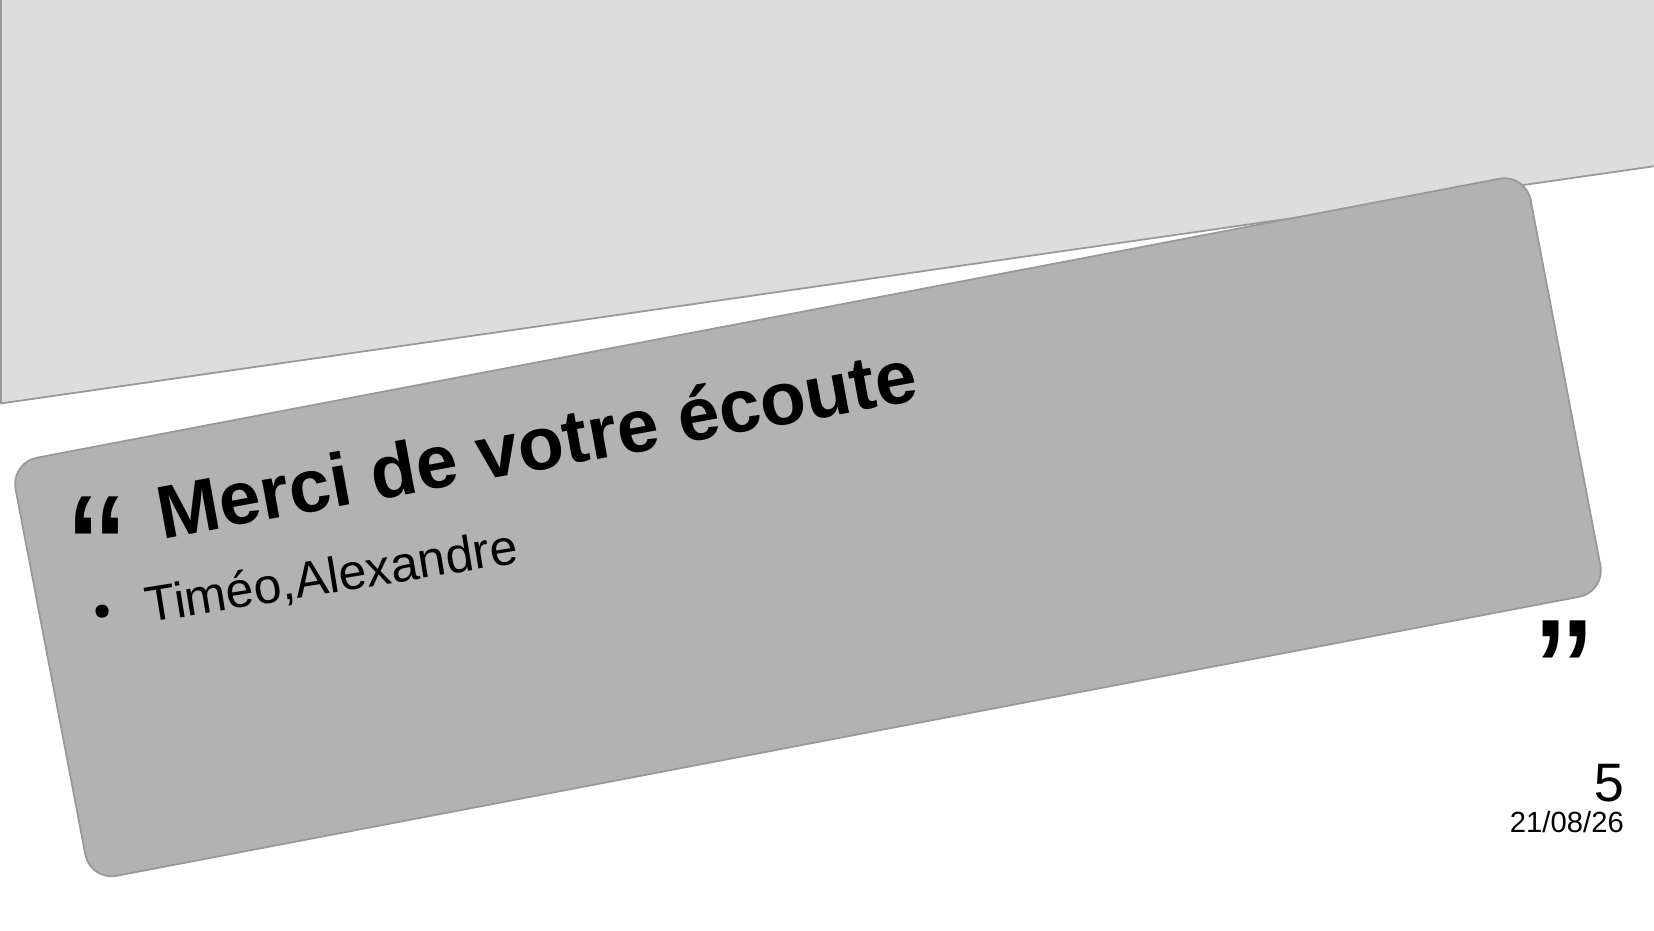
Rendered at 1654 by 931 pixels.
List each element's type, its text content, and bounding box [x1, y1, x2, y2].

title Merci de votre écoute [143, 169, 1625, 573]
list Timéo,Alexandre [71, 355, 1595, 931]
